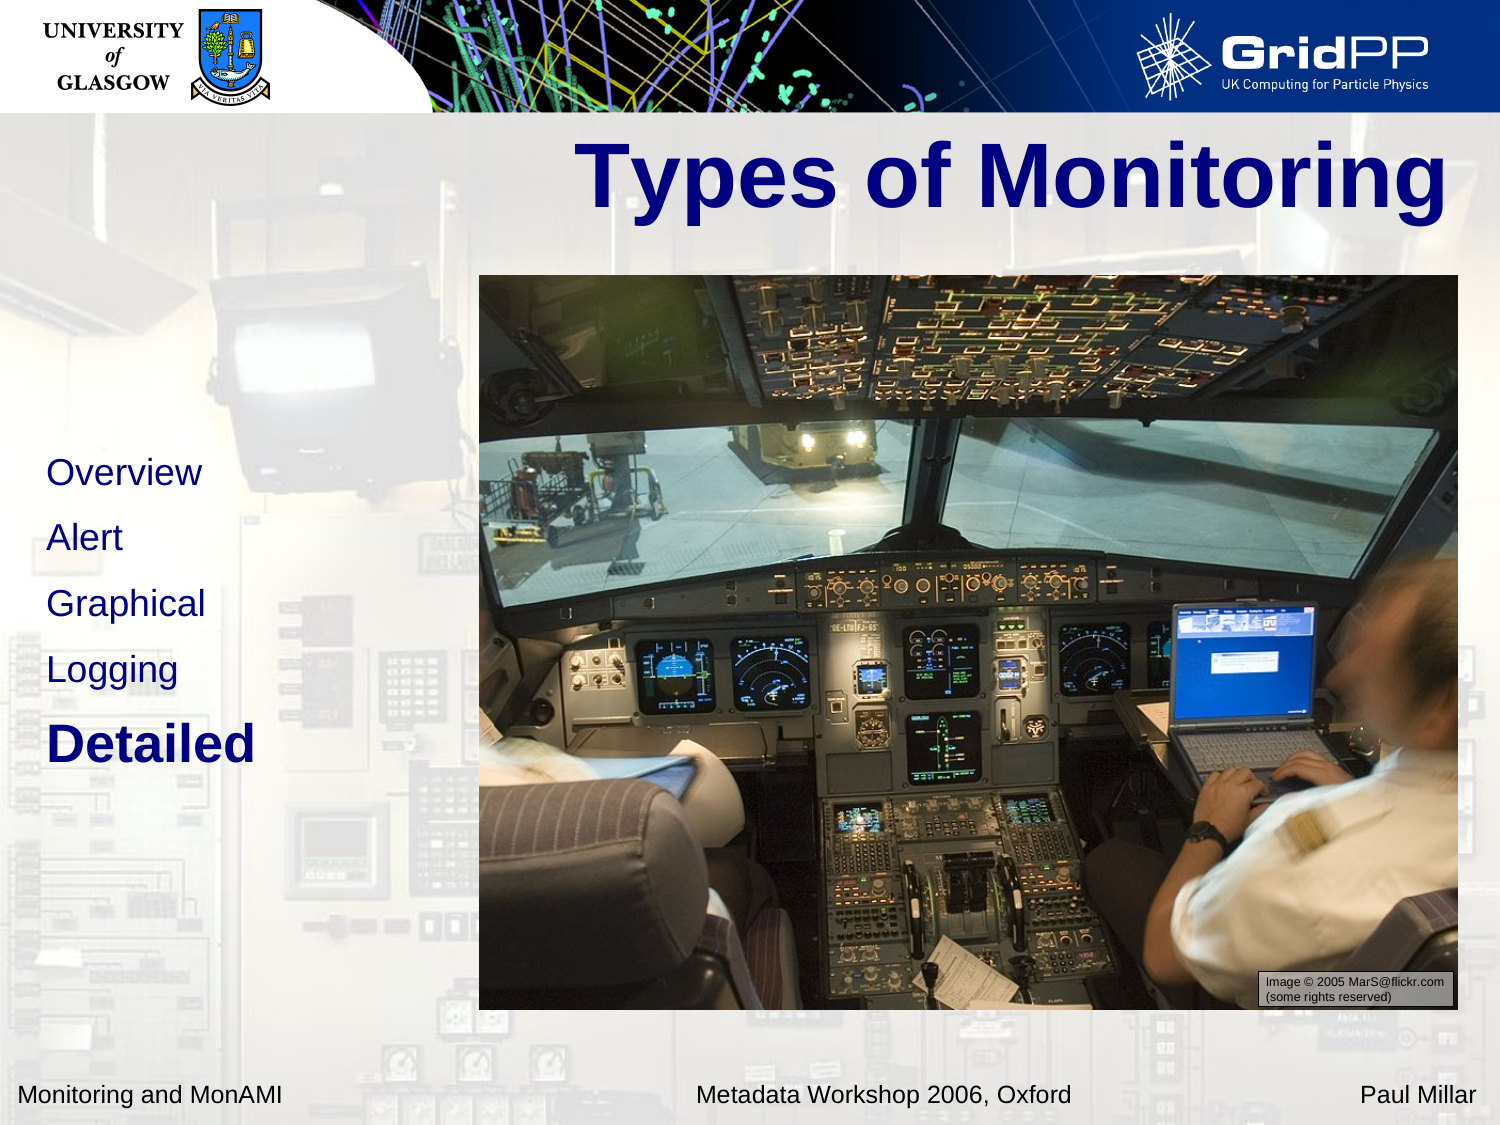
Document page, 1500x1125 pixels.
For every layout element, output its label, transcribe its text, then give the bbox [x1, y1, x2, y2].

text_box [1258, 971, 1454, 1007]
text_box Image © 2005 MarS@flickr.com (some rights reserved) [1265, 974, 1448, 1005]
picture [0, 0, 1500, 1125]
text_box Overview Alert Graphical Logging Detailed [46, 451, 479, 775]
title Types of Monitoring [568, 127, 1457, 230]
